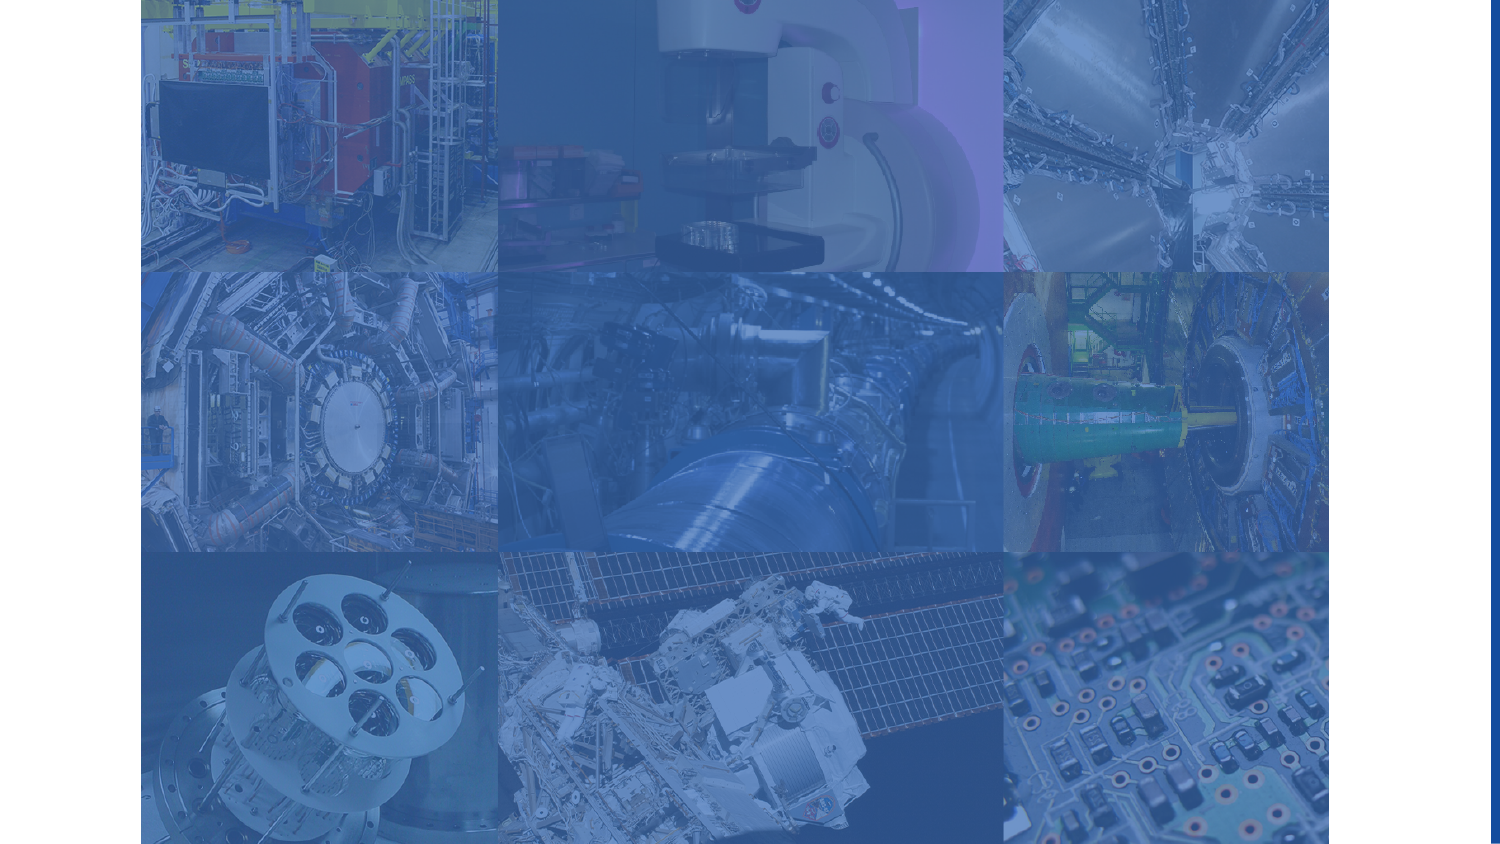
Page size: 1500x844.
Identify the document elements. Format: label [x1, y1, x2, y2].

picture [141, 0, 1329, 844]
